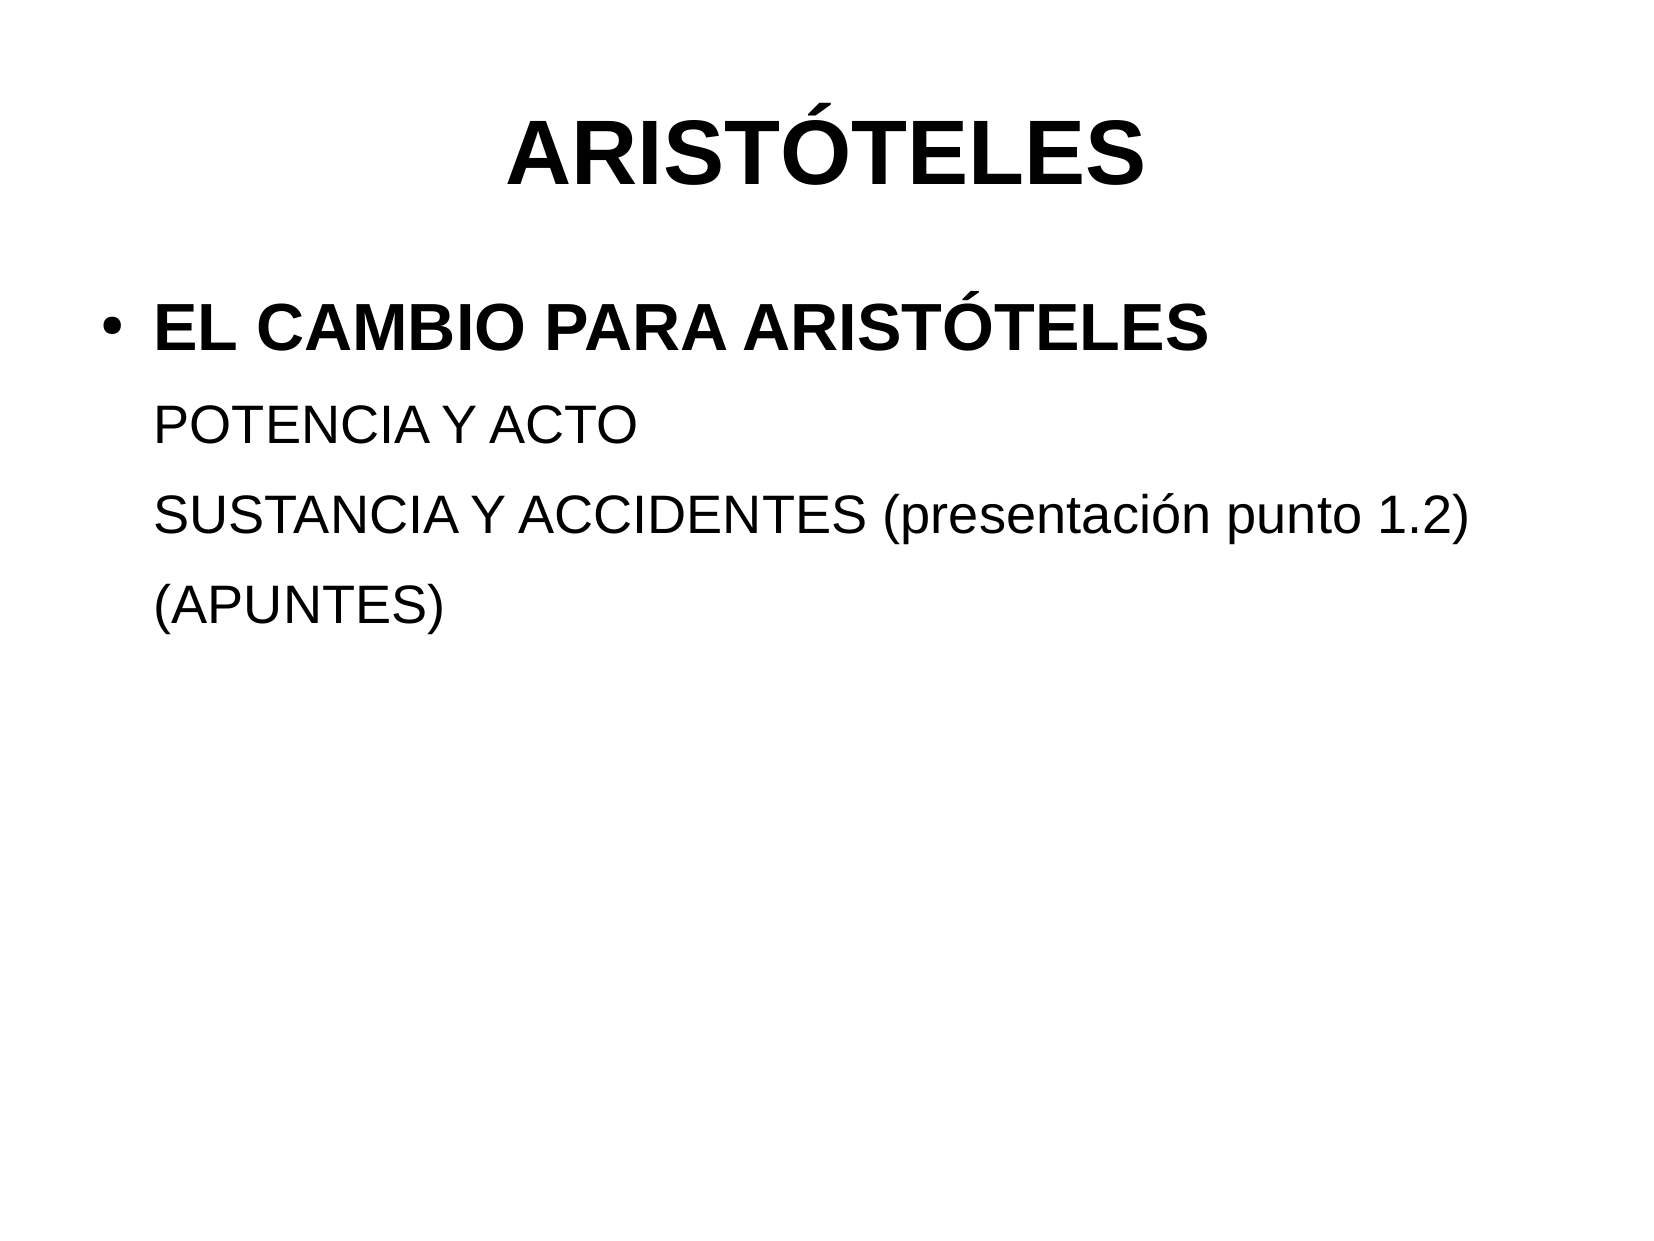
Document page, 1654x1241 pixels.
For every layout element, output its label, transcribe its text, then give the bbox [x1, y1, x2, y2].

title ARISTÓTELES [82, 49, 1571, 257]
list EL CAMBIO PARA ARISTÓTELES POTENCIA Y ACTO SUSTANCIA Y ACCIDENTES (presentación punto 1.2) (APUNTES) [82, 290, 1571, 1010]
